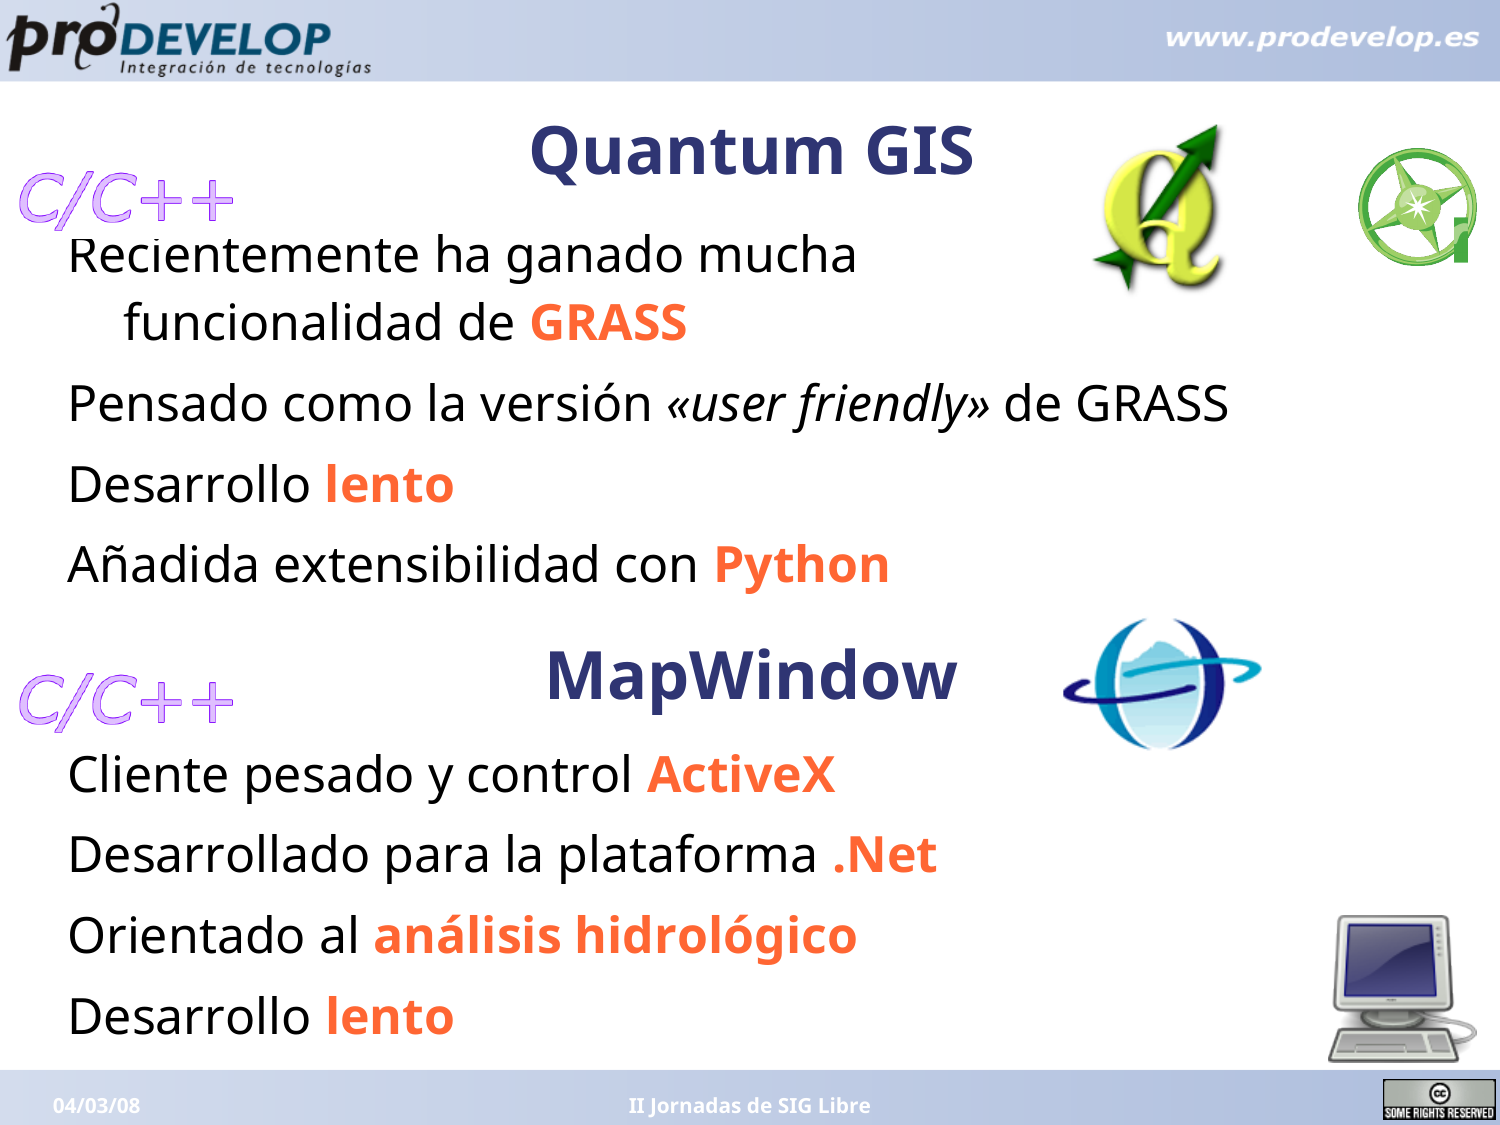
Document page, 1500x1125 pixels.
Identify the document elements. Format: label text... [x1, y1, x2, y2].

title Quantum GIS [76, 61, 1427, 218]
picture [0, 0, 1500, 1125]
list Recientemente ha ganado mucha funcionalidad de GRASS Pensado como la versión «user friendly» de GRASS Desarrollo lento Añadida extensibilidad con Python [67, 218, 1418, 632]
list Cliente pesado y control ActiveX Desarrollado para la plataforma .Net Orientado al análisis hidrológico Desarrollo lento [67, 738, 1418, 1078]
title MapWindow [76, 587, 1427, 761]
